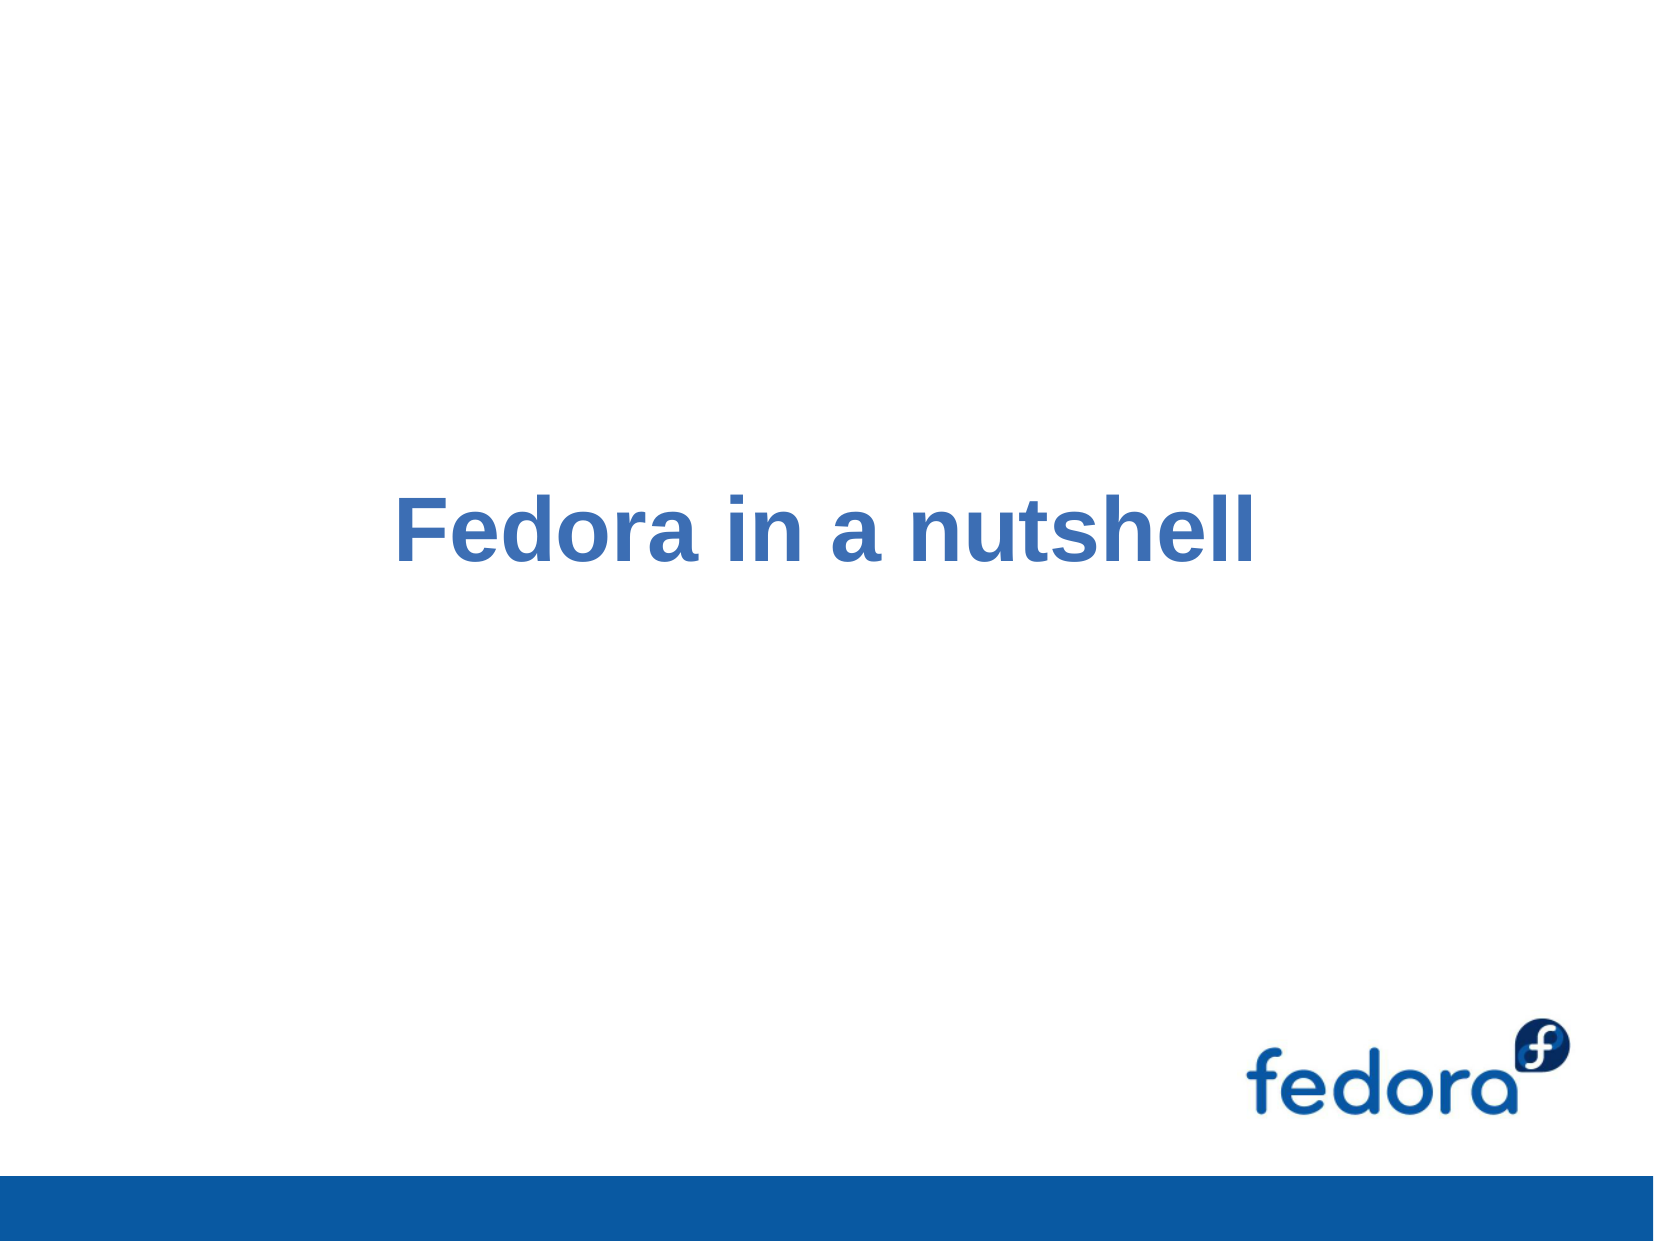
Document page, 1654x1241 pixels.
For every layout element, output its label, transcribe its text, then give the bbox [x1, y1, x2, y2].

picture [1237, 1010, 1576, 1125]
subtitle Fedora in a nutshell [82, 49, 1571, 1109]
picture [0, 1176, 1654, 1241]
